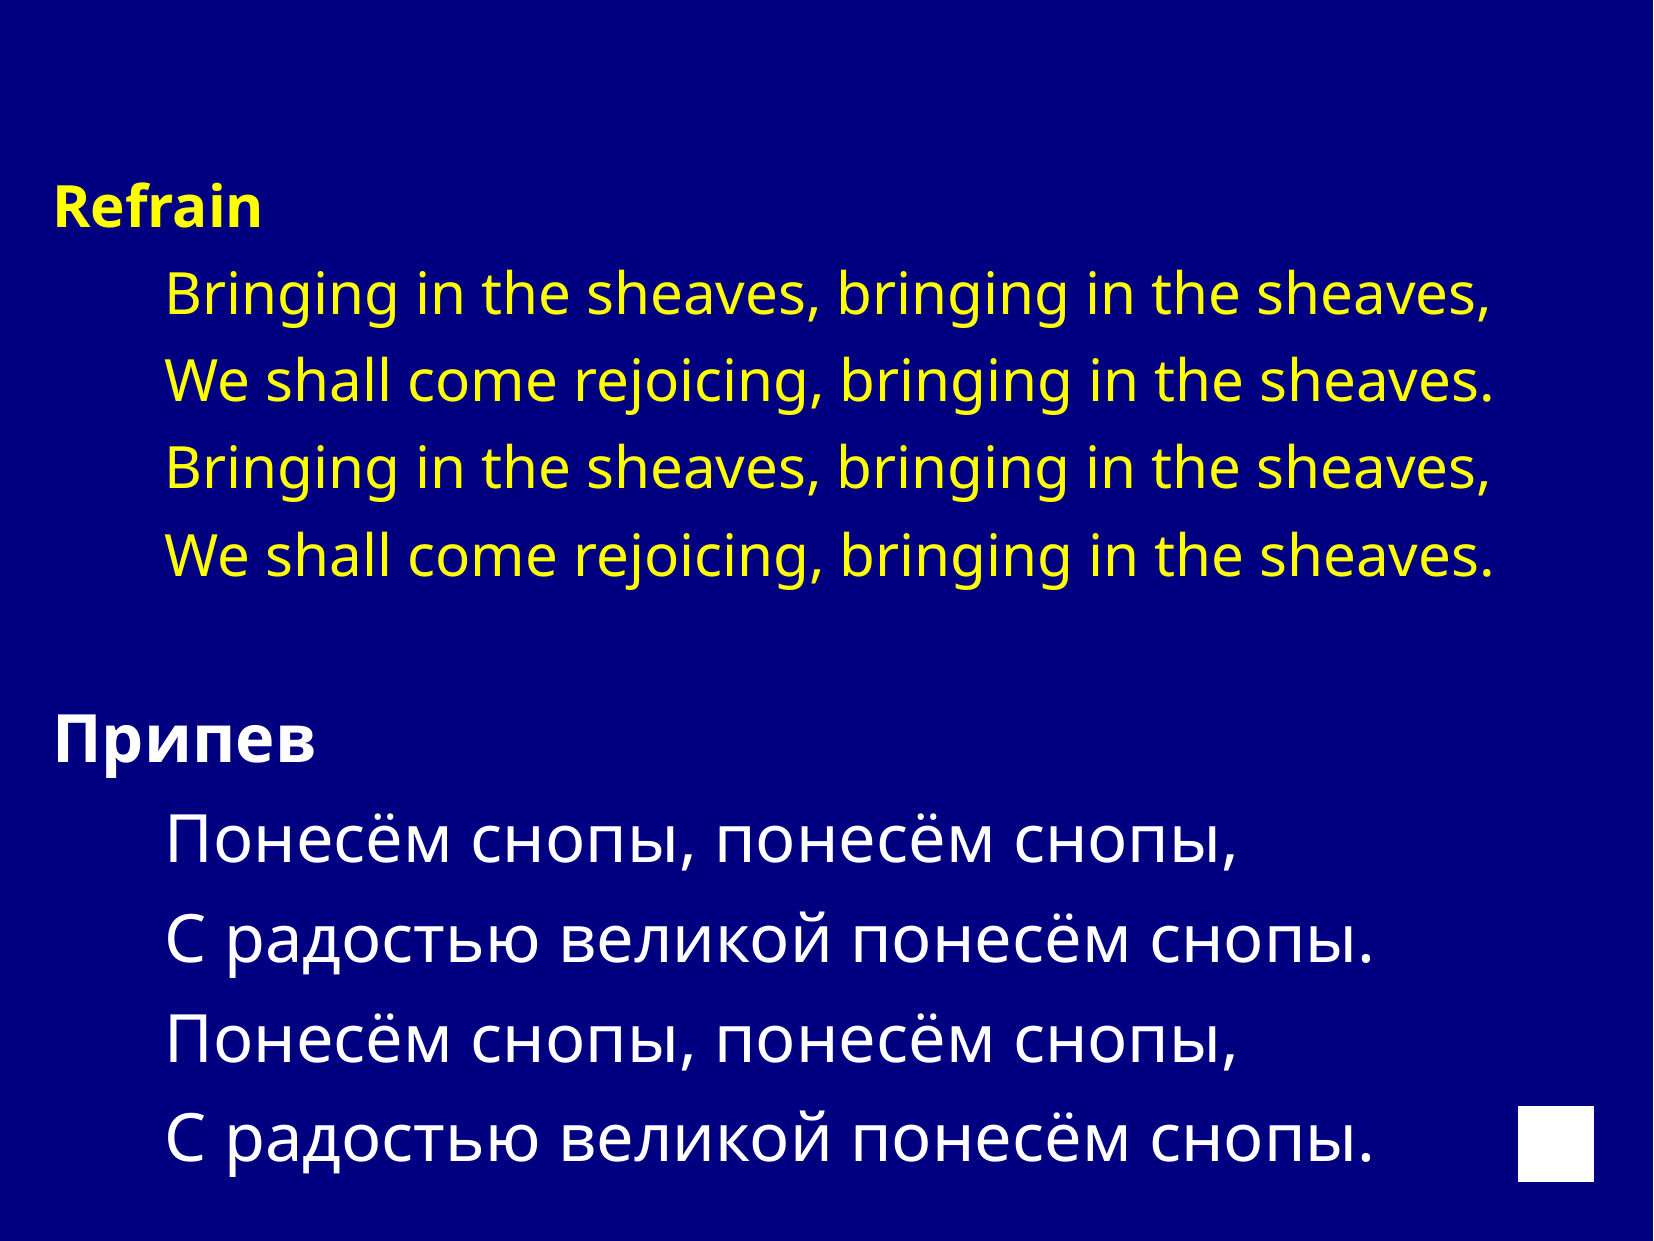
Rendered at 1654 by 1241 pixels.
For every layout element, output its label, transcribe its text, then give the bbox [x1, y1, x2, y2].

text_box Припев Понесём снопы, понесём снопы, С радостью великой понесём снопы. Понесём снопы, понесём снопы, С радостью великой понесём снопы. [37, 675, 1653, 1163]
text_box [1518, 1163, 1594, 1182]
text_box Refrain Bringing in the sheaves, bringing in the sheaves, We shall come rejoicing, bringing in the sheaves. Bringing in the sheaves, bringing in the sheaves, We shall come rejoicing, bringing in the sheaves. [37, 150, 1653, 638]
